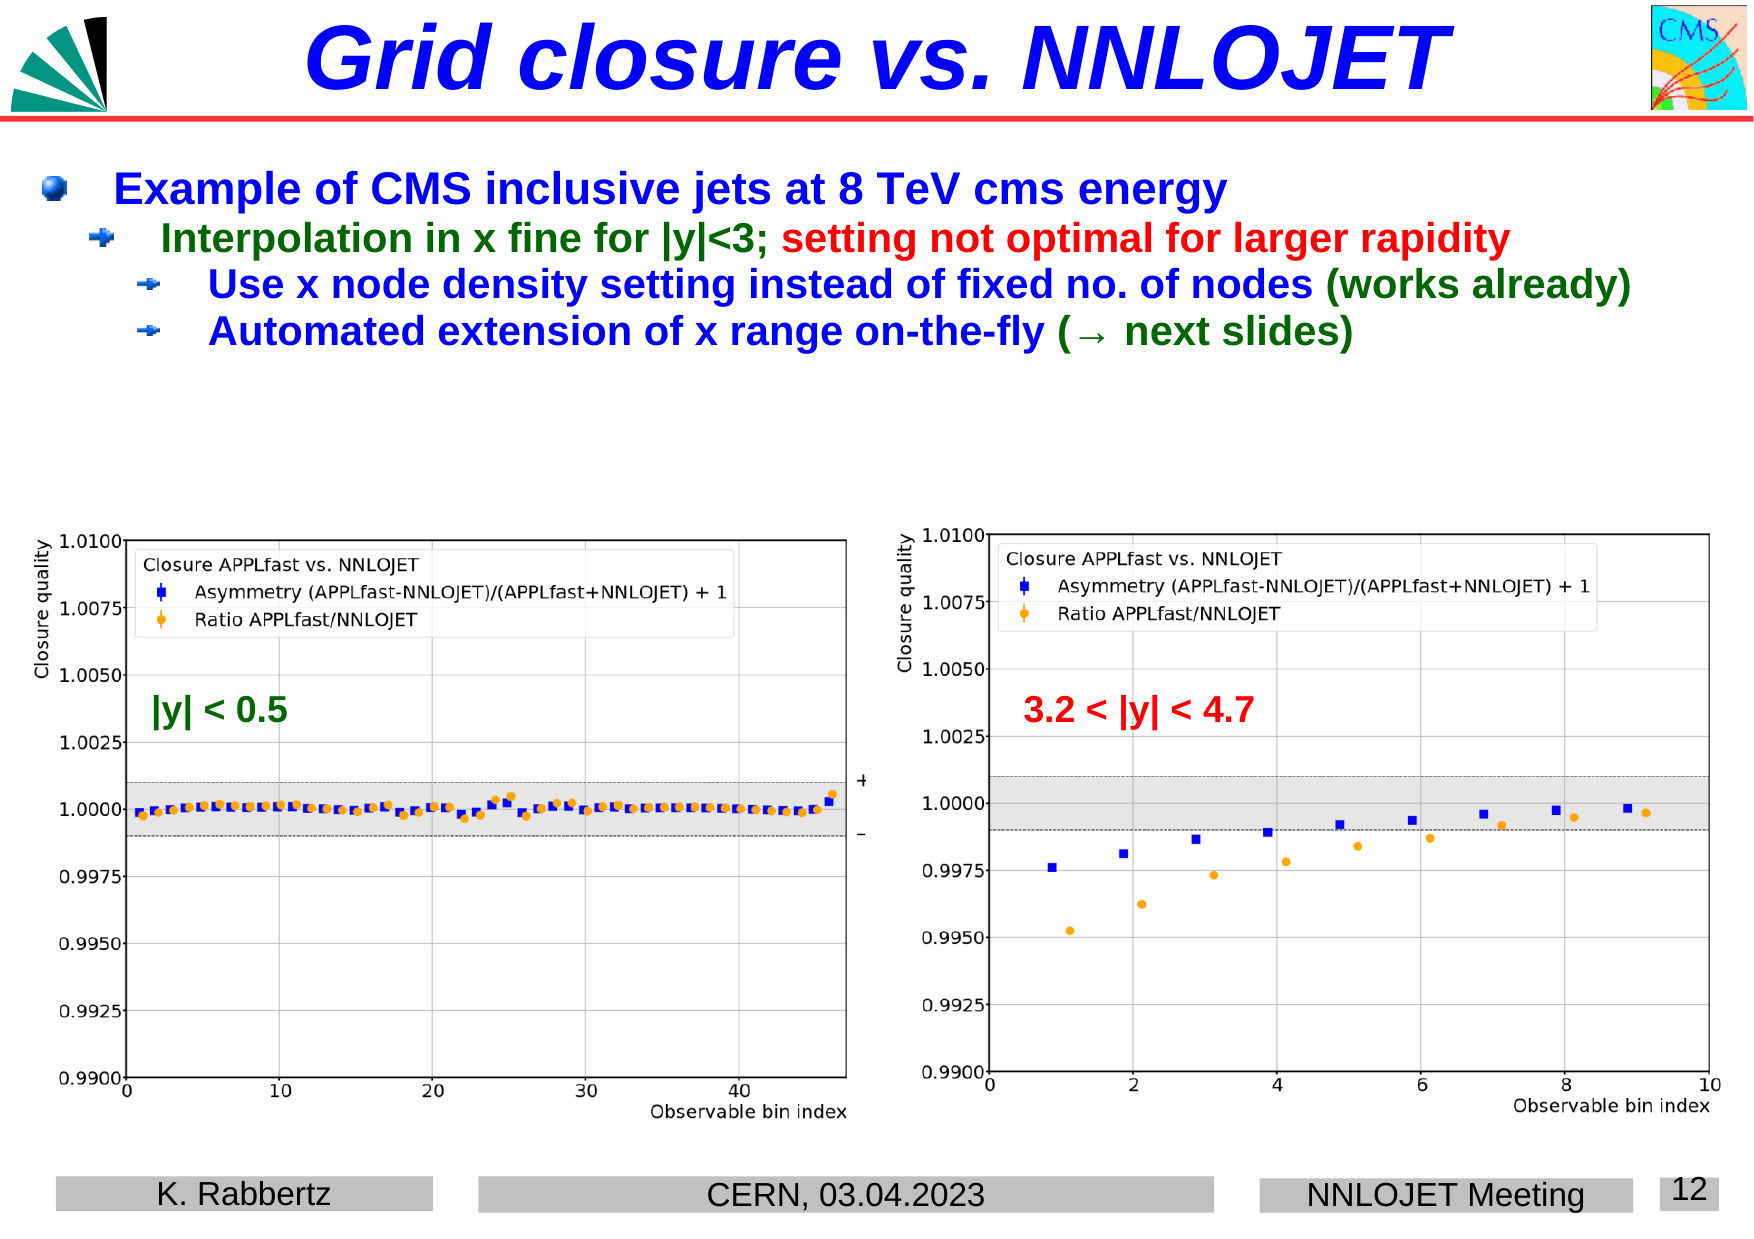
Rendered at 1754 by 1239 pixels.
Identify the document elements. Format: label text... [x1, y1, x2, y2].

text_box |y| < 0.5 [139, 682, 300, 736]
text_box 3.2 < |y| < 4.7 [1011, 682, 1268, 736]
picture [894, 523, 1729, 1127]
list Example of CMS inclusive jets at 8 TeV cms energy Interpolation in x fine for |y|<3; setting not optimal for larger rapidity Use x node density setting instead of fixed no. of nodes (works already) Automated extension of x range on-the-fly (→ next slides) [18, 157, 1736, 463]
title Grid closure vs. NNLOJET [124, 0, 1630, 116]
picture [1651, 5, 1747, 110]
picture [31, 529, 866, 1133]
picture [11, 17, 107, 113]
